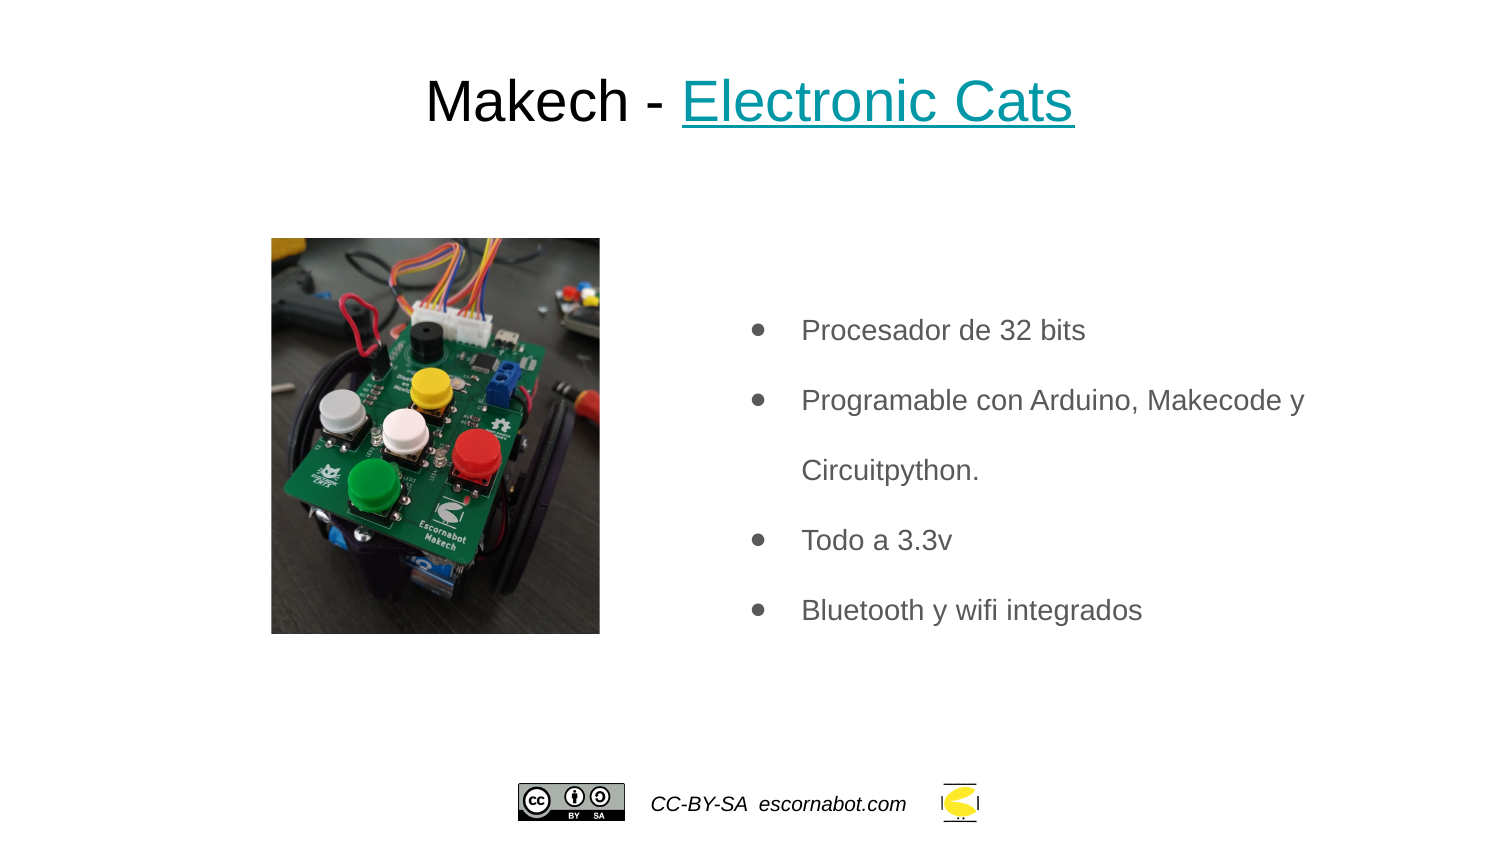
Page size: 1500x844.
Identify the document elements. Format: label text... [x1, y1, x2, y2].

picture [518, 783, 625, 821]
text_box CC-BY-SA escornabot.com [635, 775, 936, 830]
picture [271, 238, 600, 634]
title Makech - Electronic Cats [51, 48, 1449, 142]
text_box Procesador de 32 bits Programable con Arduino, Makecode y Circuitpython. Todo a 3.3v Bluetooth y wifi integrados [711, 261, 1348, 611]
picture [938, 781, 982, 824]
